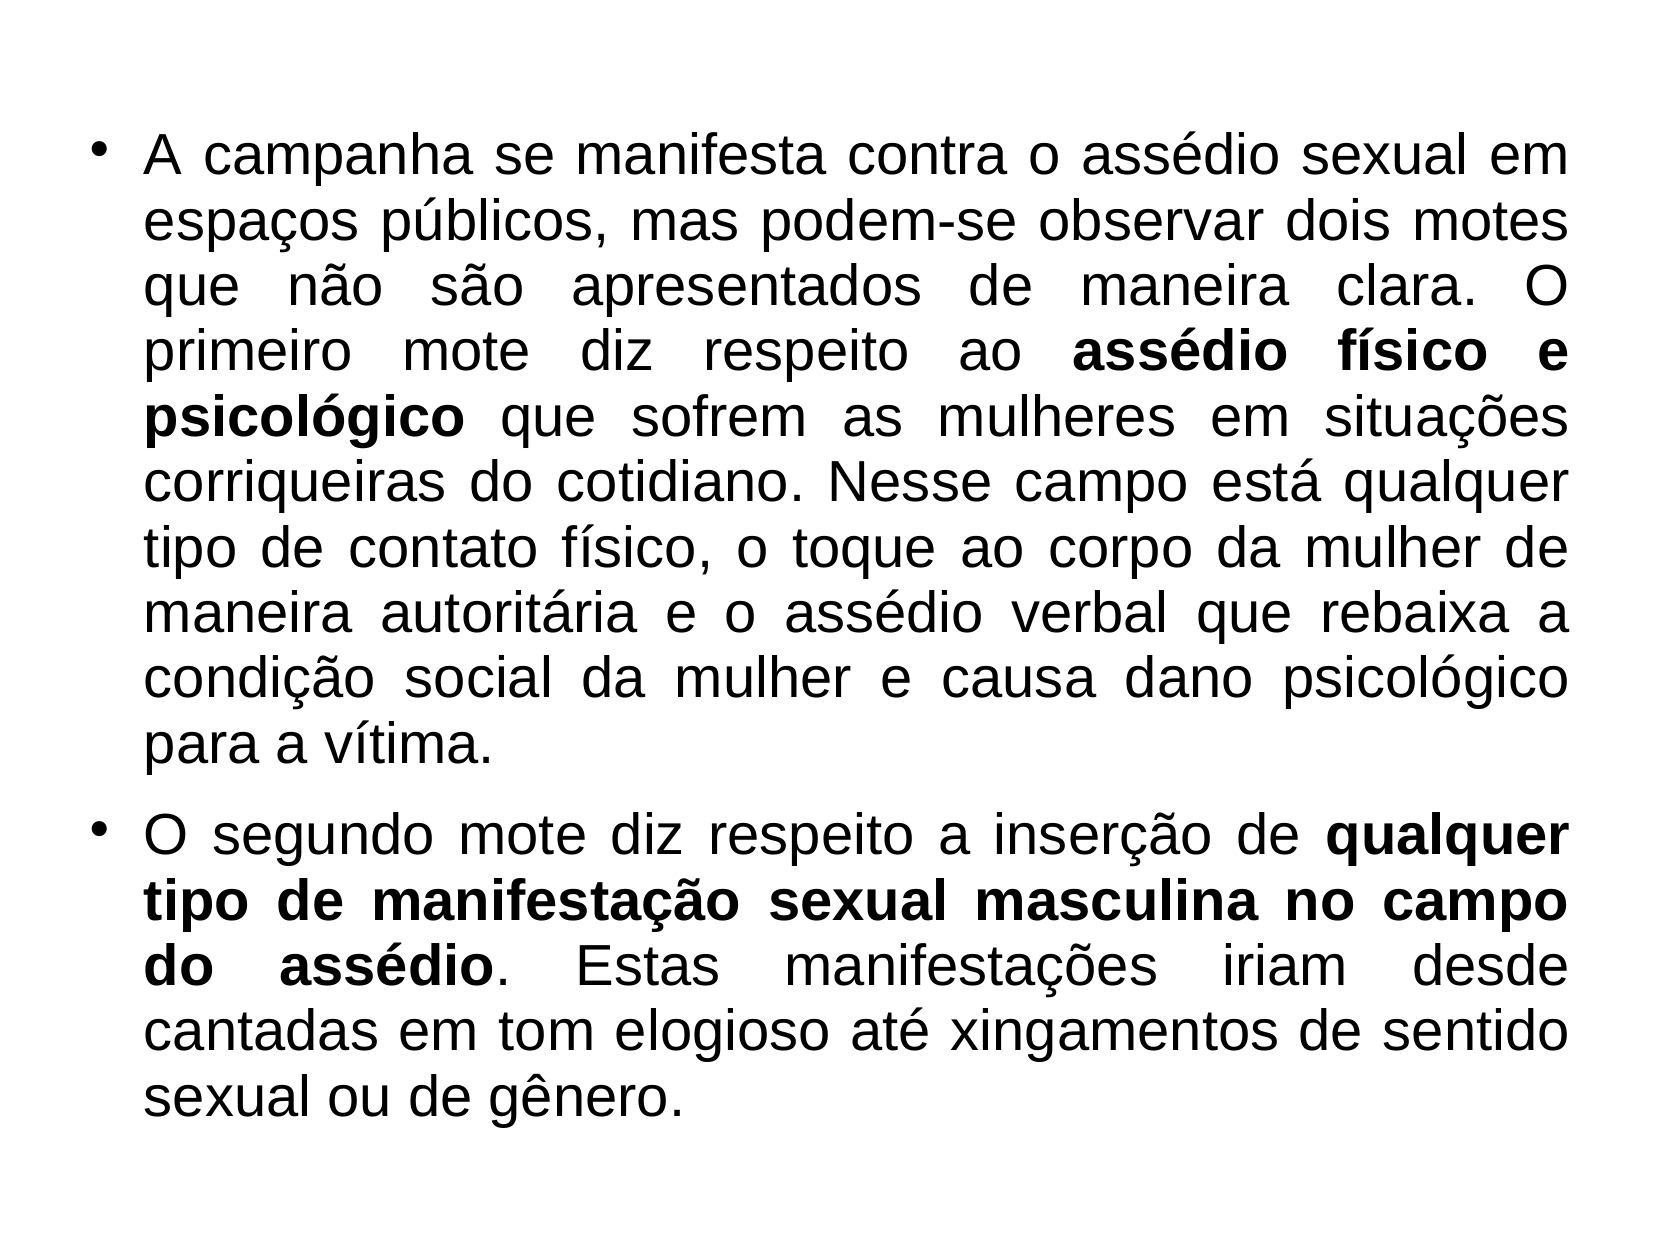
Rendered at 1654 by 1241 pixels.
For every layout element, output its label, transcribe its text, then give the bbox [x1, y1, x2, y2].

list A campanha se manifesta contra o assédio sexual em espaços públicos, mas podem-se observar dois motes que não são apresentados de maneira clara. O primeiro mote diz respeito ao assédio físico e psicológico que sofrem as mulheres em situações corriqueiras do cotidiano. Nesse campo está qualquer tipo de contato físico, o toque ao corpo da mulher de maneira autoritária e o assédio verbal que rebaixa a condição social da mulher e causa dano psicológico para a vítima. O segundo mote diz respeito a inserção de qualquer tipo de manifestação sexual masculina no campo do assédio. Estas manifestações iriam desde cantadas em tom elogioso até xingamentos de sentido sexual ou de gênero. [82, 118, 1571, 1134]
